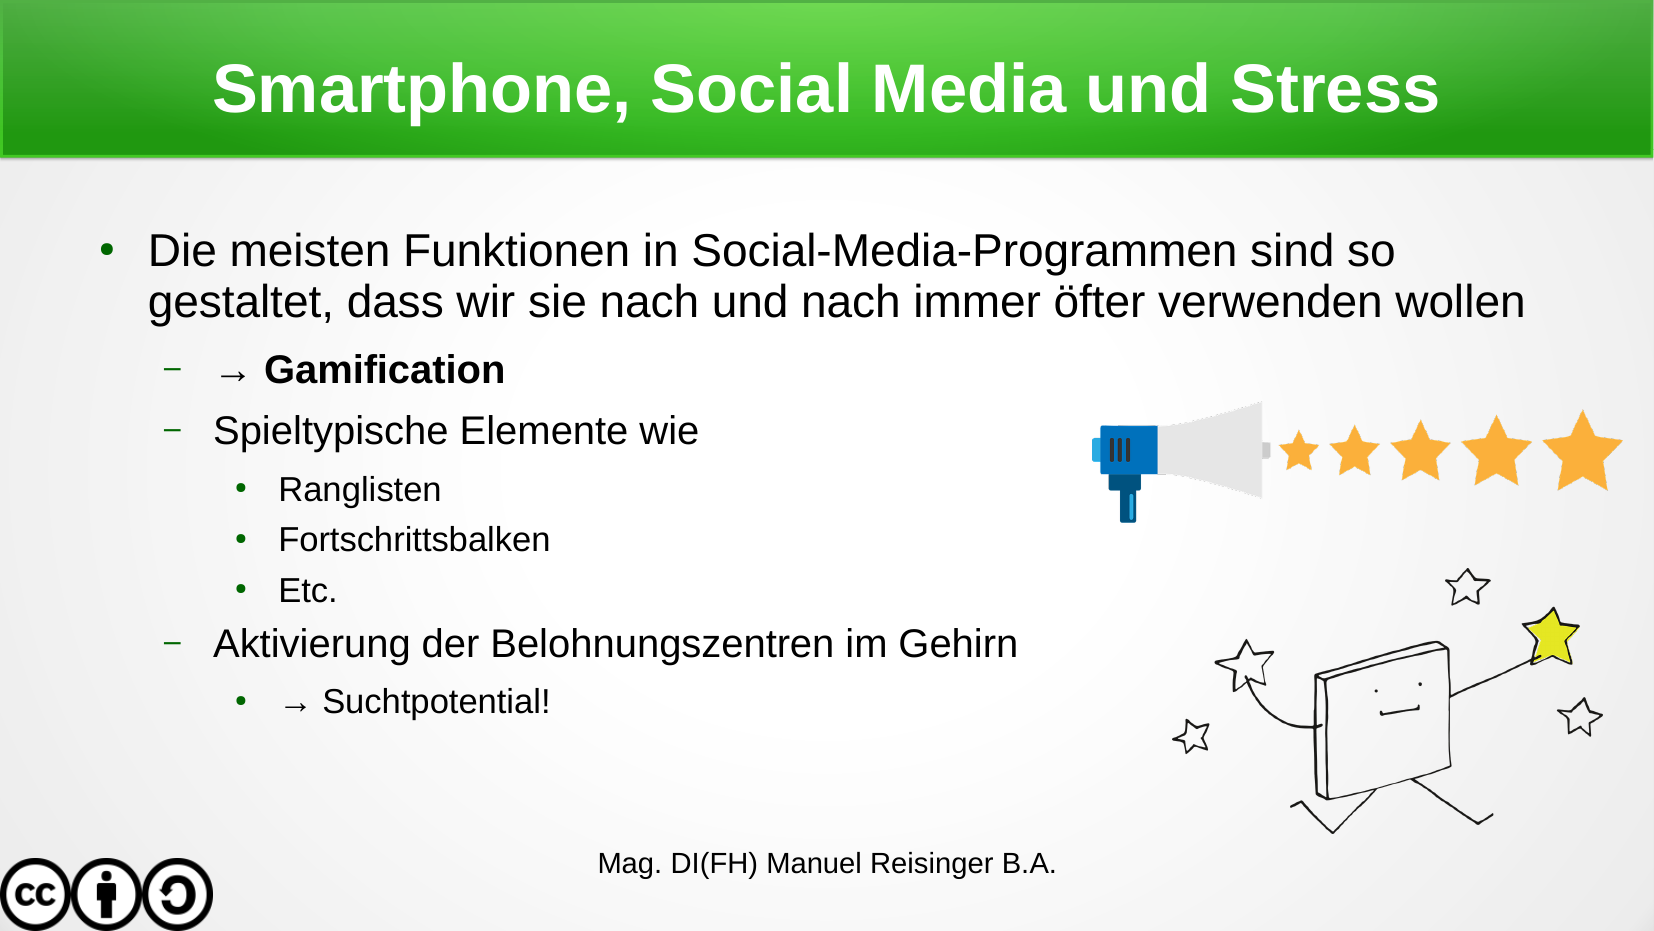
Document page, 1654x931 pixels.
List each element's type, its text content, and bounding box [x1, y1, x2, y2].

picture [0, 858, 213, 931]
title Smartphone, Social Media und Stress [82, 35, 1571, 142]
list Die meisten Funktionen in Social-Media-Programmen sind so gestaltet, dass wir sie nach und nach immer öfter verwenden wollen → Gamification Spieltypische Elemente wie Ranglisten Fortschrittsbalken Etc. Aktivierung der Belohnungszentren im Gehirn → Suchtpotential! [82, 224, 1571, 764]
picture [1092, 329, 1623, 834]
